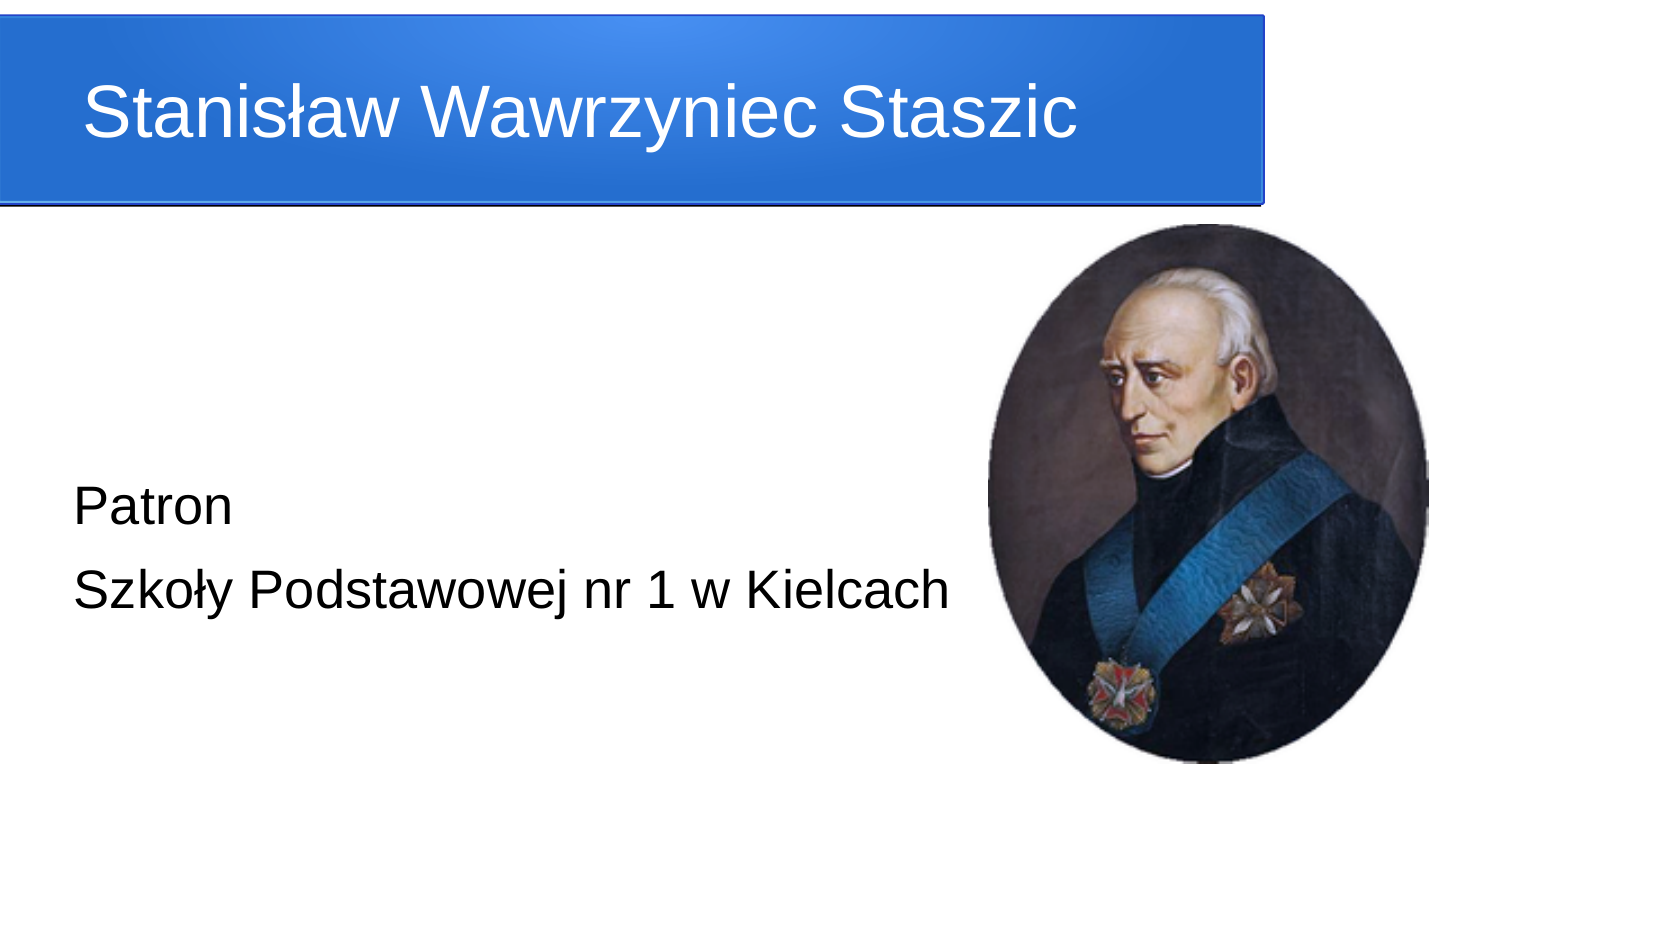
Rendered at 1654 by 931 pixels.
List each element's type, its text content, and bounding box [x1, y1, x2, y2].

list Patron Szkoły Podstawowej nr 1 w Kielcach [0, 390, 969, 931]
title Stanisław Wawrzyniec Staszic [82, 35, 1235, 189]
picture [988, 224, 1429, 764]
